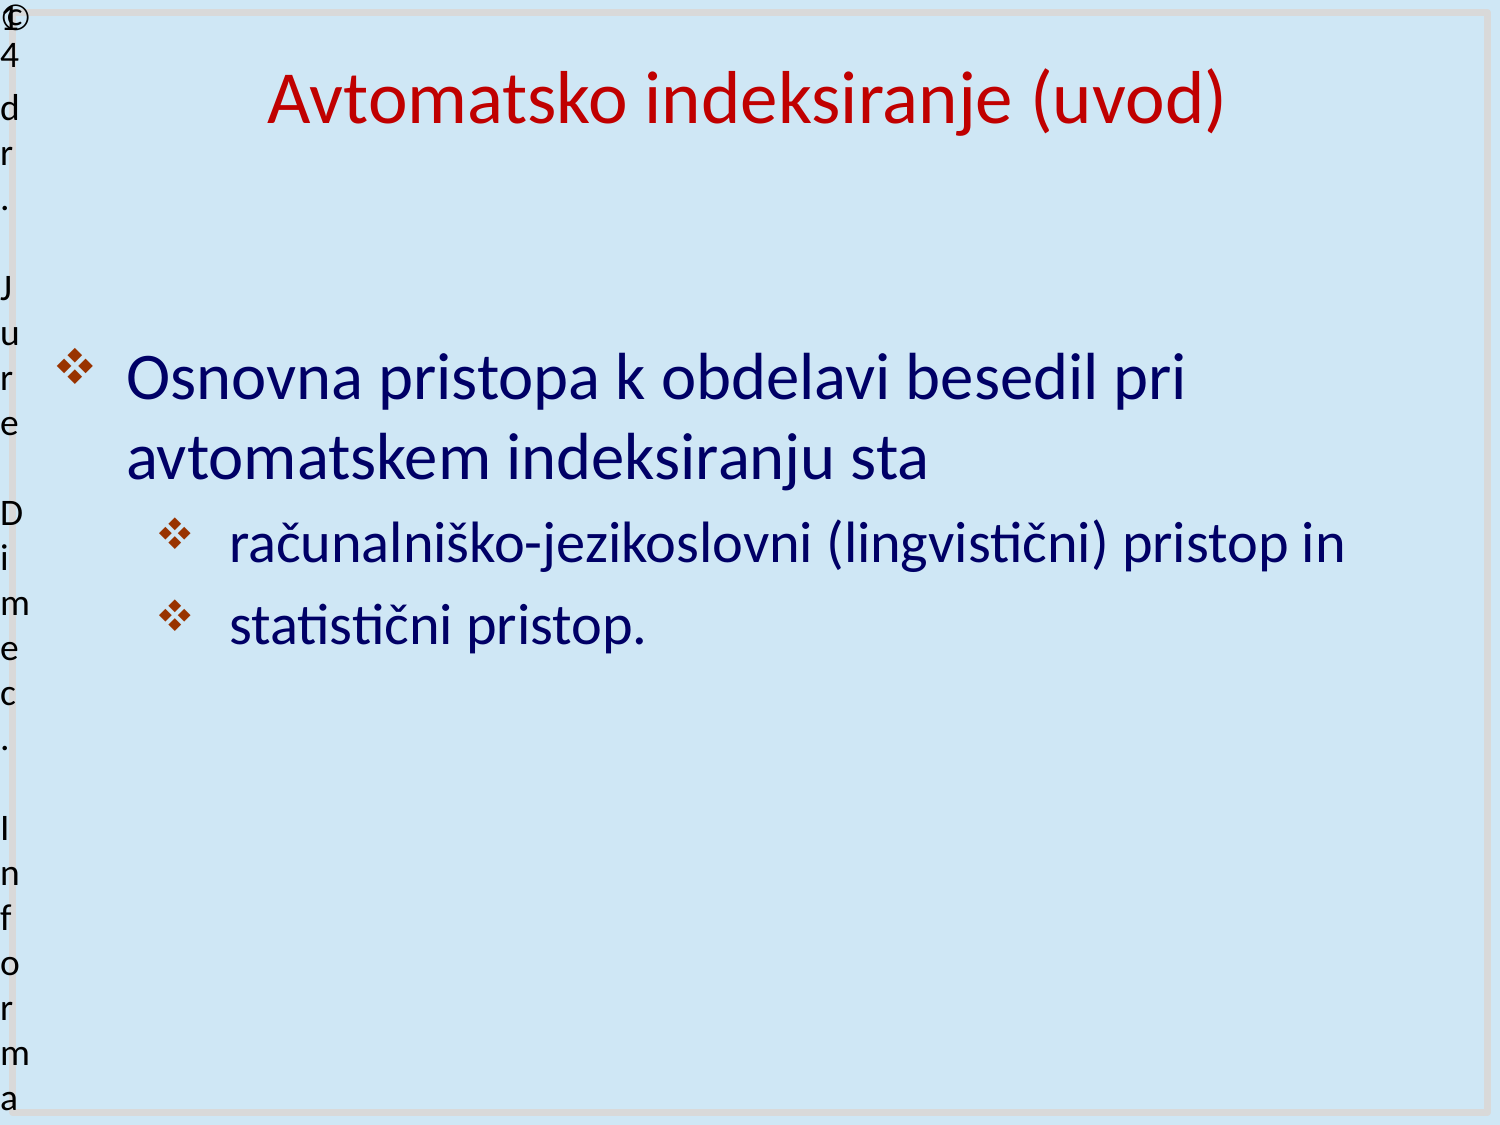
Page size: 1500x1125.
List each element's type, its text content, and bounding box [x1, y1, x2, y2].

title Avtomatsko indeksiranje (uvod) [37, 37, 1475, 150]
list Osnovna pristopa k obdelavi besedil pri avtomatskem indeksiranju sta računalniško-jezikoslovni (lingvistični) pristop in statistični pristop. [37, 324, 1475, 1050]
